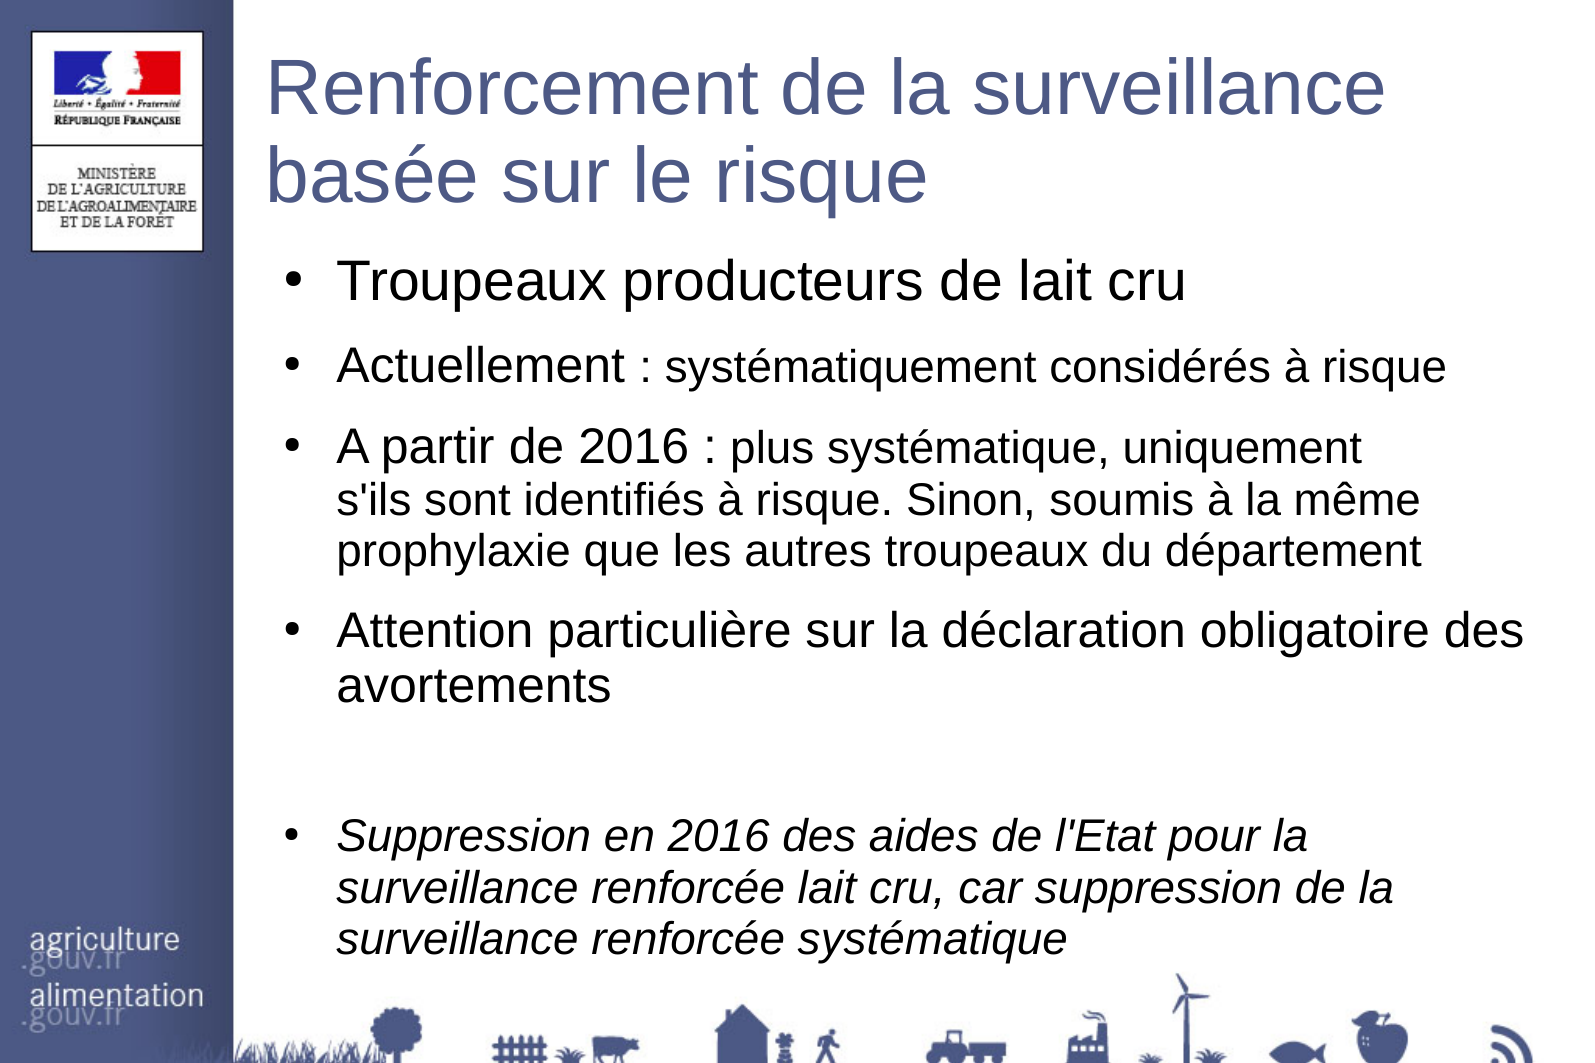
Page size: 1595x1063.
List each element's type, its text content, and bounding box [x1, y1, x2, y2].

picture [0, 0, 1595, 1063]
list Troupeaux producteurs de lait cru Actuellement : systématiquement considérés à risque A partir de 2016 : plus systématique, uniquement s'ils sont identifiés à risque. Sinon, soumis à la même prophylaxie que les autres troupeaux du département Attention particulière sur la déclaration obligatoire des avortements Suppression en 2016 des aides de l'Etat pour la surveillance renforcée lait cru, car suppression de la surveillance renforcée systématique [265, 248, 1536, 963]
title Renforcement de la surveillance basée sur le risque [265, 42, 1536, 220]
